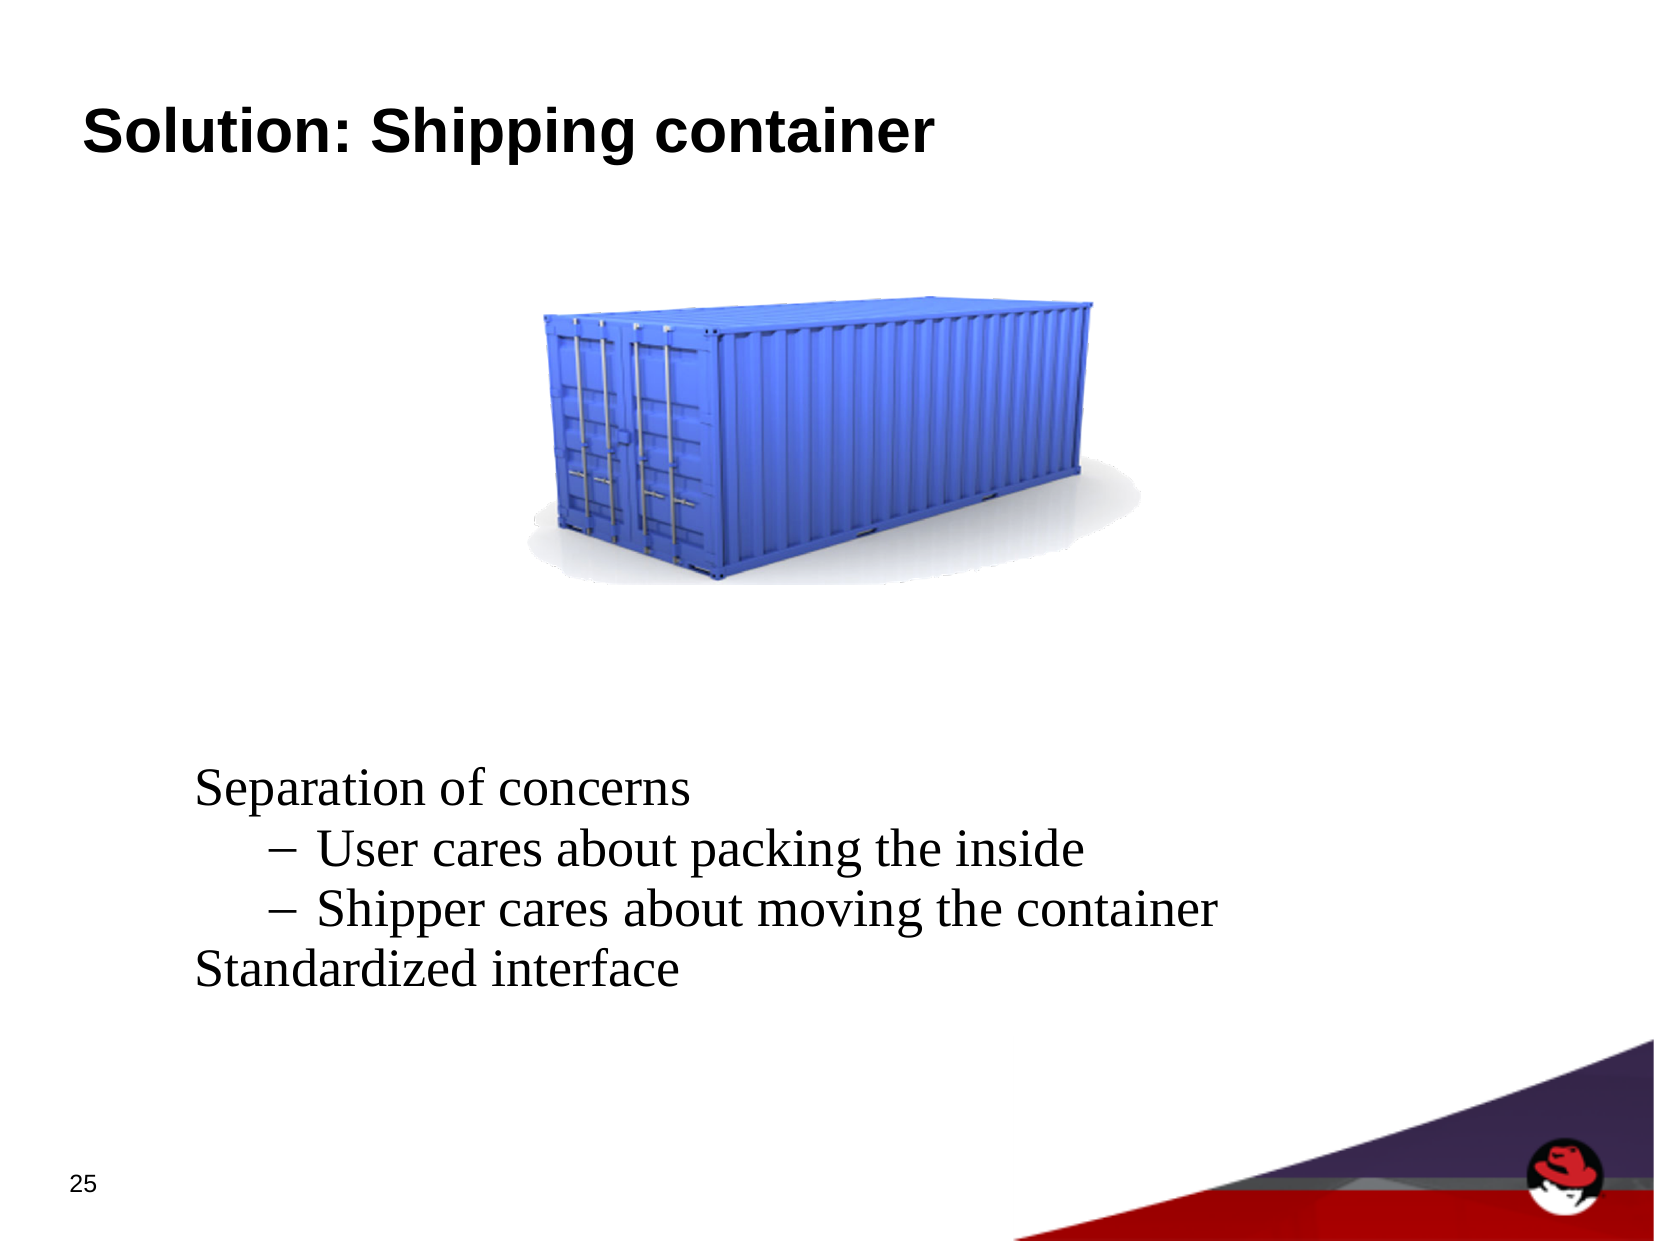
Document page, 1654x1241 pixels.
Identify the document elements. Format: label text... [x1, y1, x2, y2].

picture [1012, 1036, 1654, 1241]
text_box Separation of concerns User cares about packing the inside Shipper cares about moving the container Standardized interface [180, 750, 1531, 1012]
title Solution: Shipping container [82, 37, 1571, 226]
picture [527, 296, 1141, 586]
